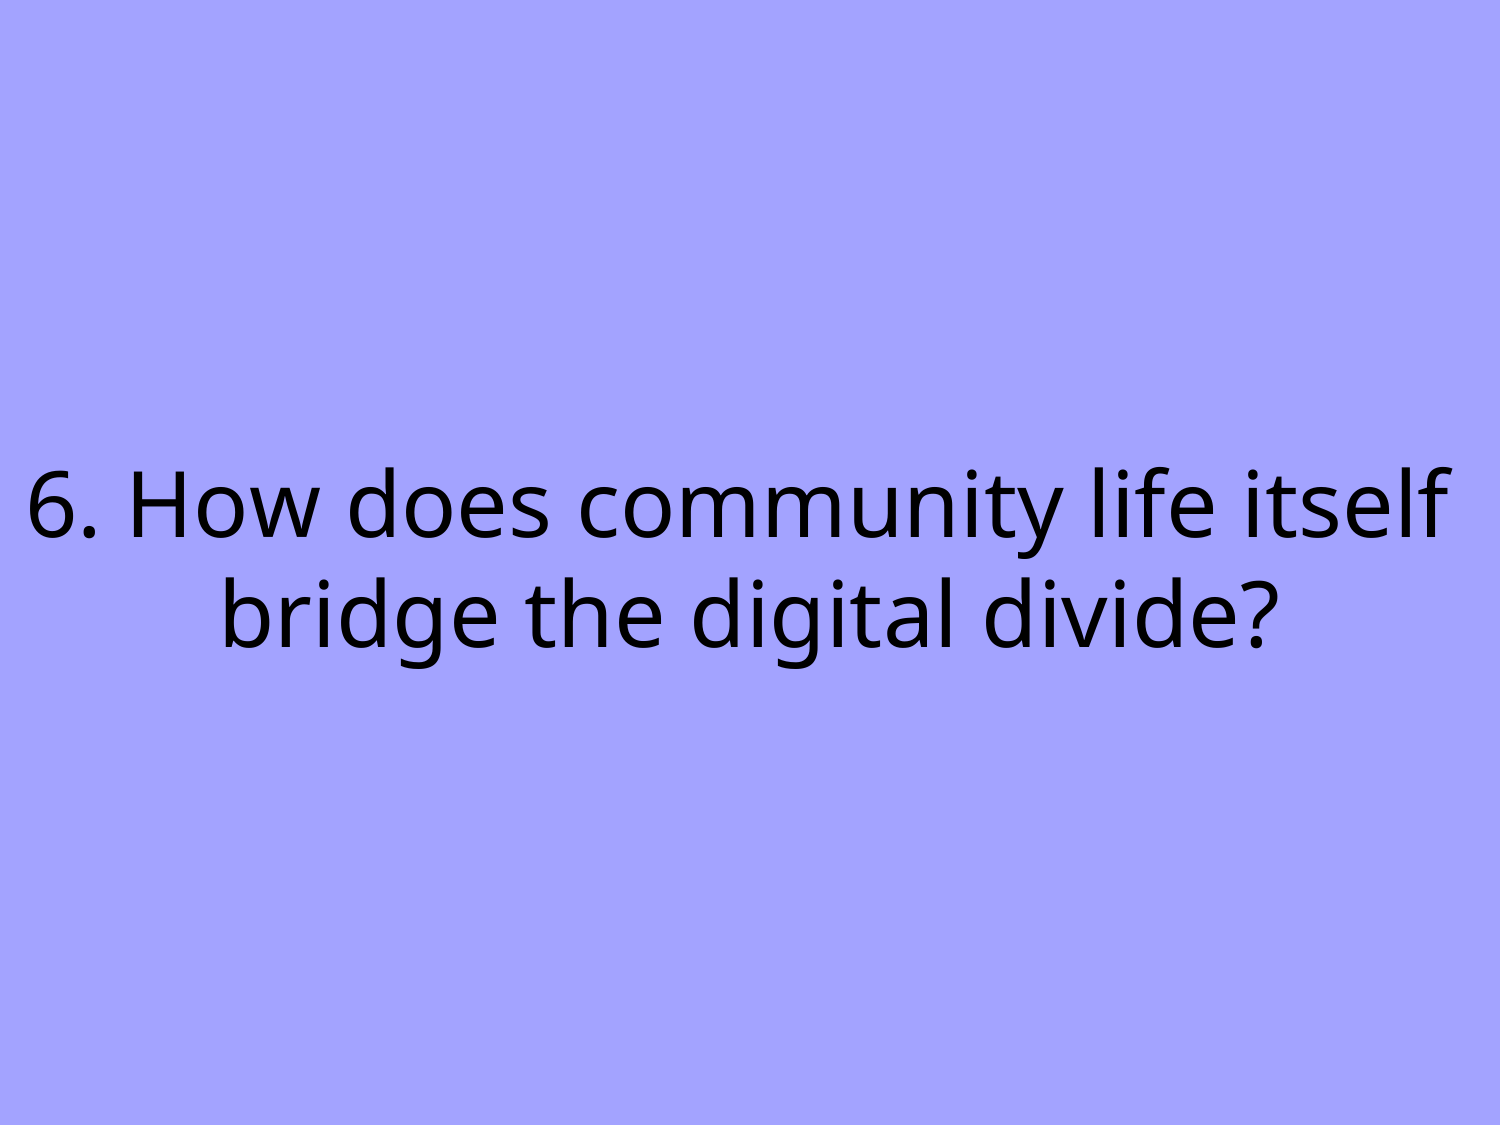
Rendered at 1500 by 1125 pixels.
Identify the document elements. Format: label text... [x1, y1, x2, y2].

title 6. How does community life itself bridge the digital divide? [0, 87, 1500, 1026]
